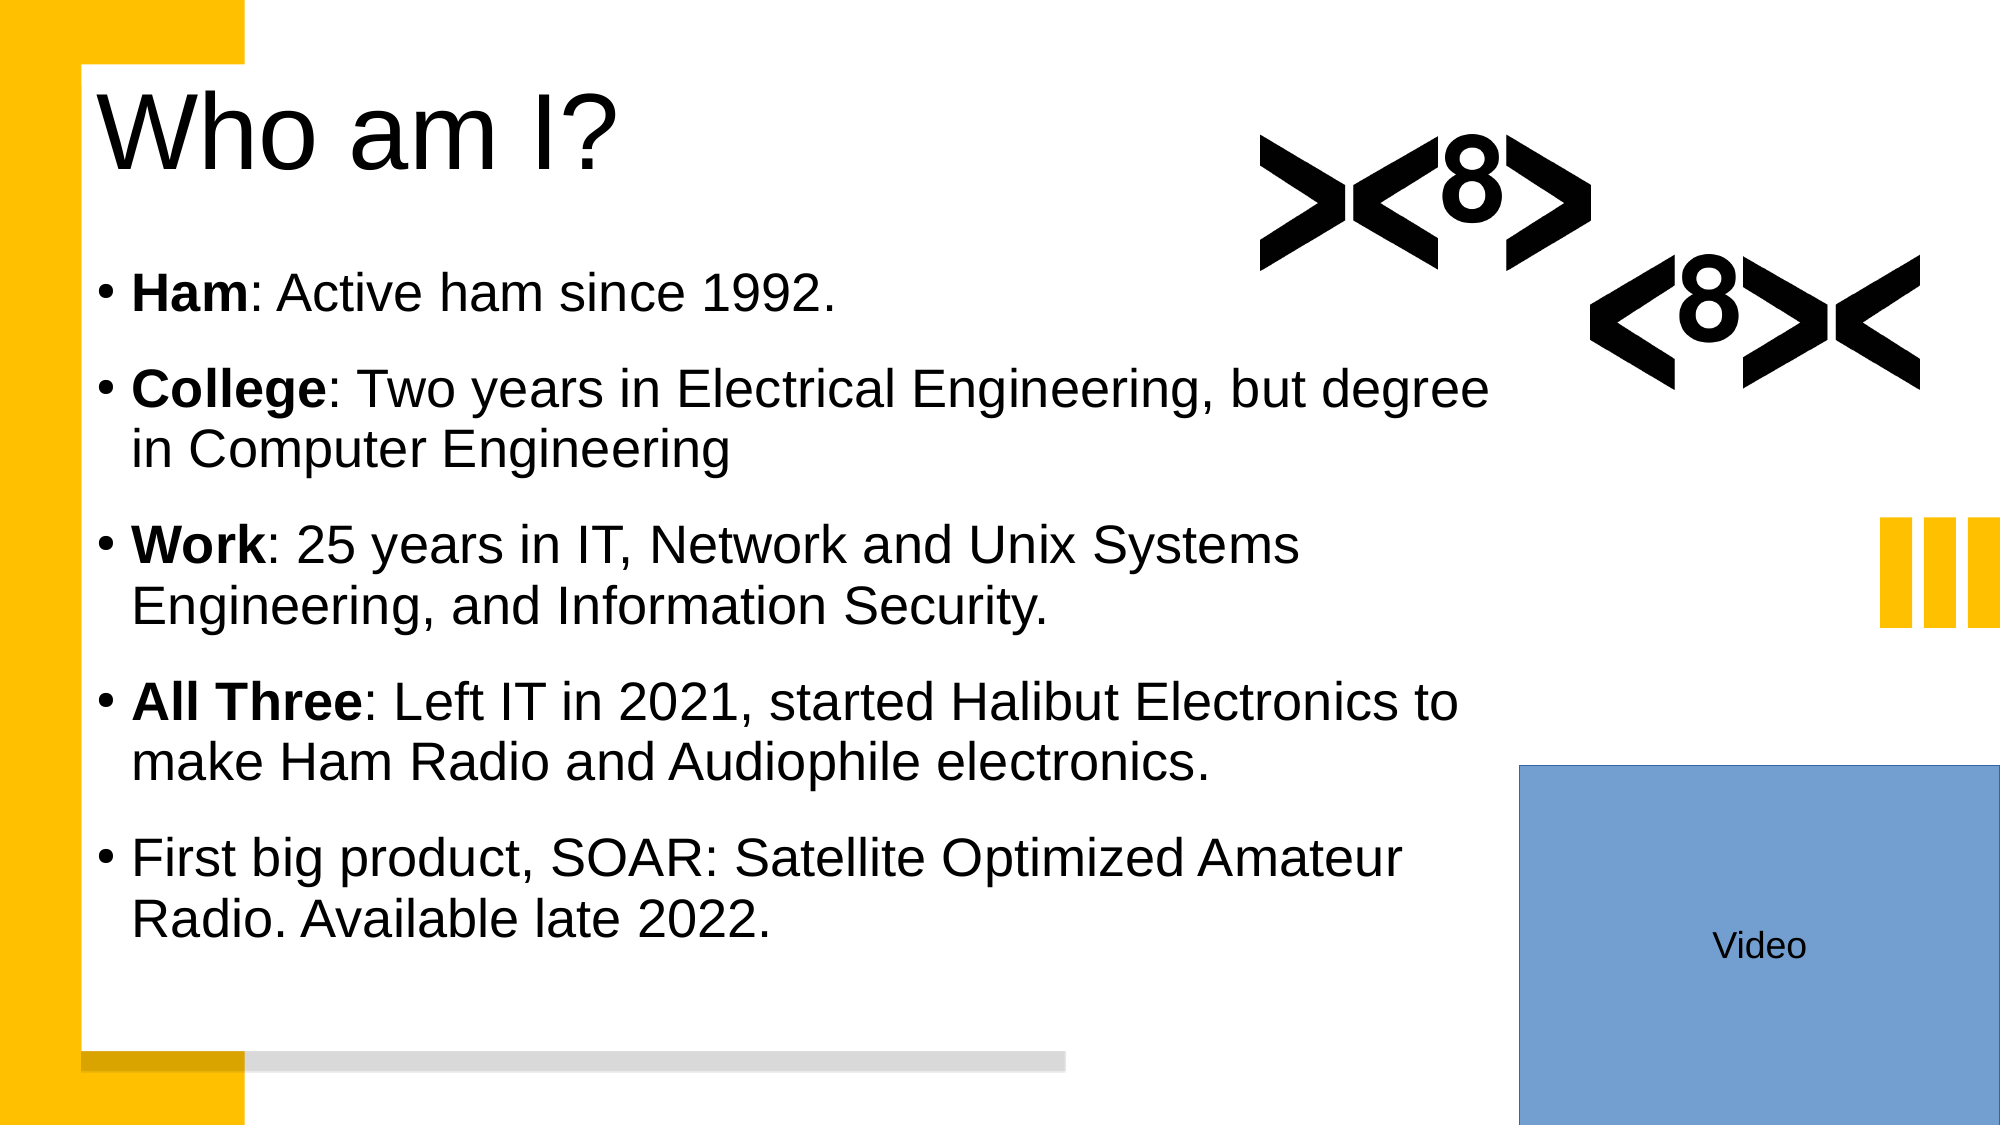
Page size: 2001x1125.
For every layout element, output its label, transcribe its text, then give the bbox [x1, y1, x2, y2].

text_box Who am I? [81, 64, 1921, 201]
picture [1260, 134, 1921, 390]
text_box Video [1519, 765, 2000, 1125]
text_box Ham: Active ham since 1992. College: Two years in Electrical Engineering, but degree in Computer Engineering Work: 25 years in IT, Network and Unix Systems Engineering, and Information Security. All Three: Left IT in 2021, started Halibut Electronics to make Ham Radio and Audiophile electronics. First big product, SOAR: Satellite Optimized Amateur Radio. Available late 2022. [81, 254, 1516, 1053]
text_box [0, 0, 2000, 1125]
